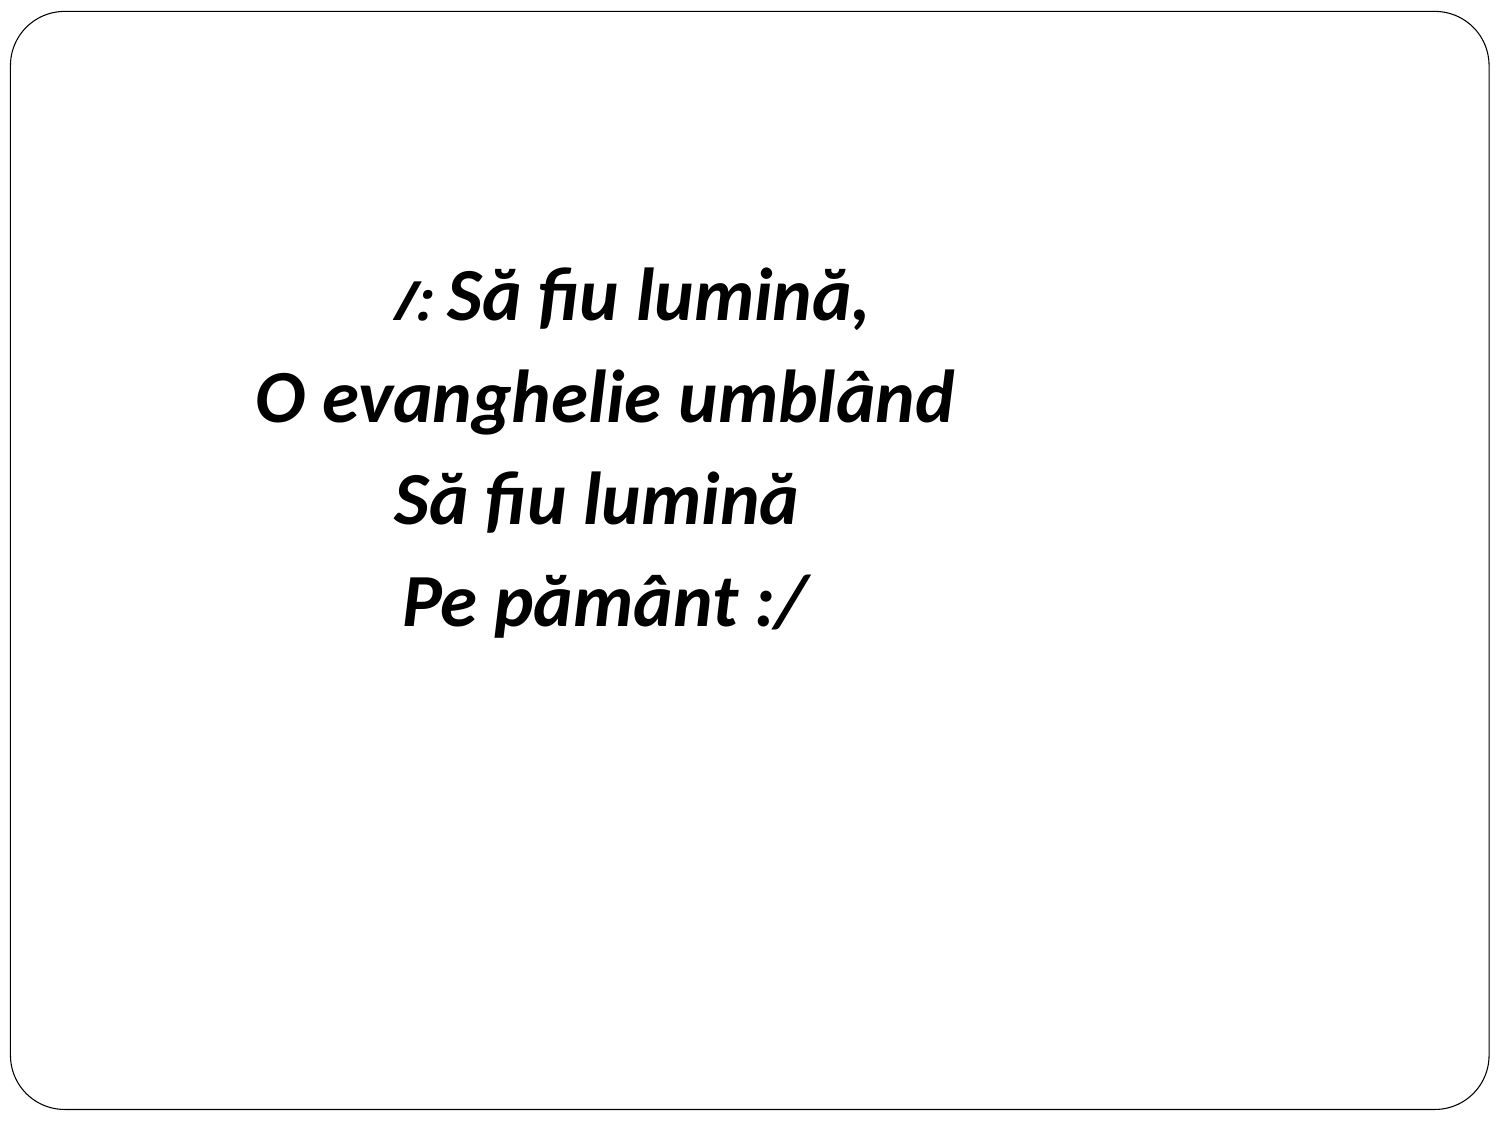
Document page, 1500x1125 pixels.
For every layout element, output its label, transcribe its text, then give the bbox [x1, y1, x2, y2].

list /: Să fiu lumină, O evanghelie umblând Să fiu lumină Pe pământ :/ [150, 237, 1426, 988]
